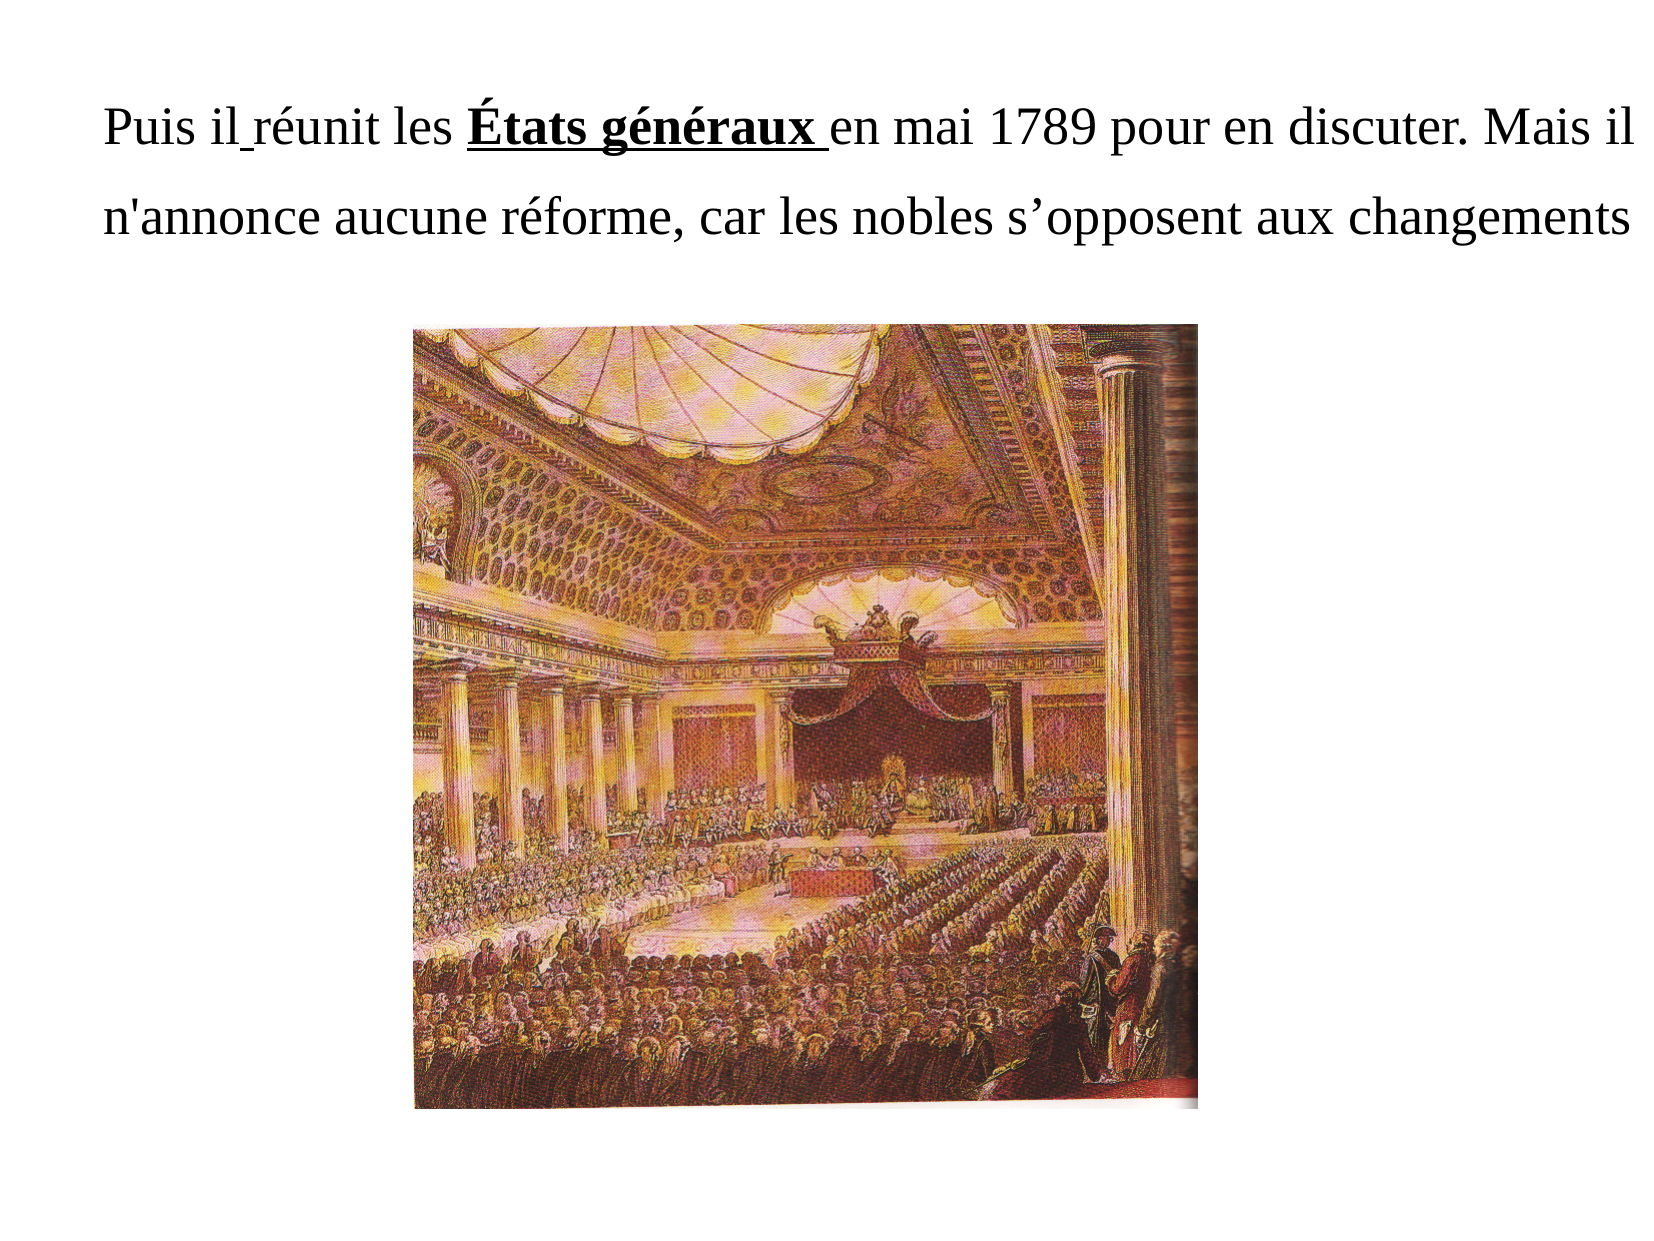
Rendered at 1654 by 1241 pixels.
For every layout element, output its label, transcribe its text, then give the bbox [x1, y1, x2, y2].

picture [413, 324, 1198, 1109]
text_box Puis il réunit les États généraux en mai 1789 pour en discuter. Mais il n'annonce aucune réforme, car les nobles s’opposent aux changements [88, 59, 1654, 228]
